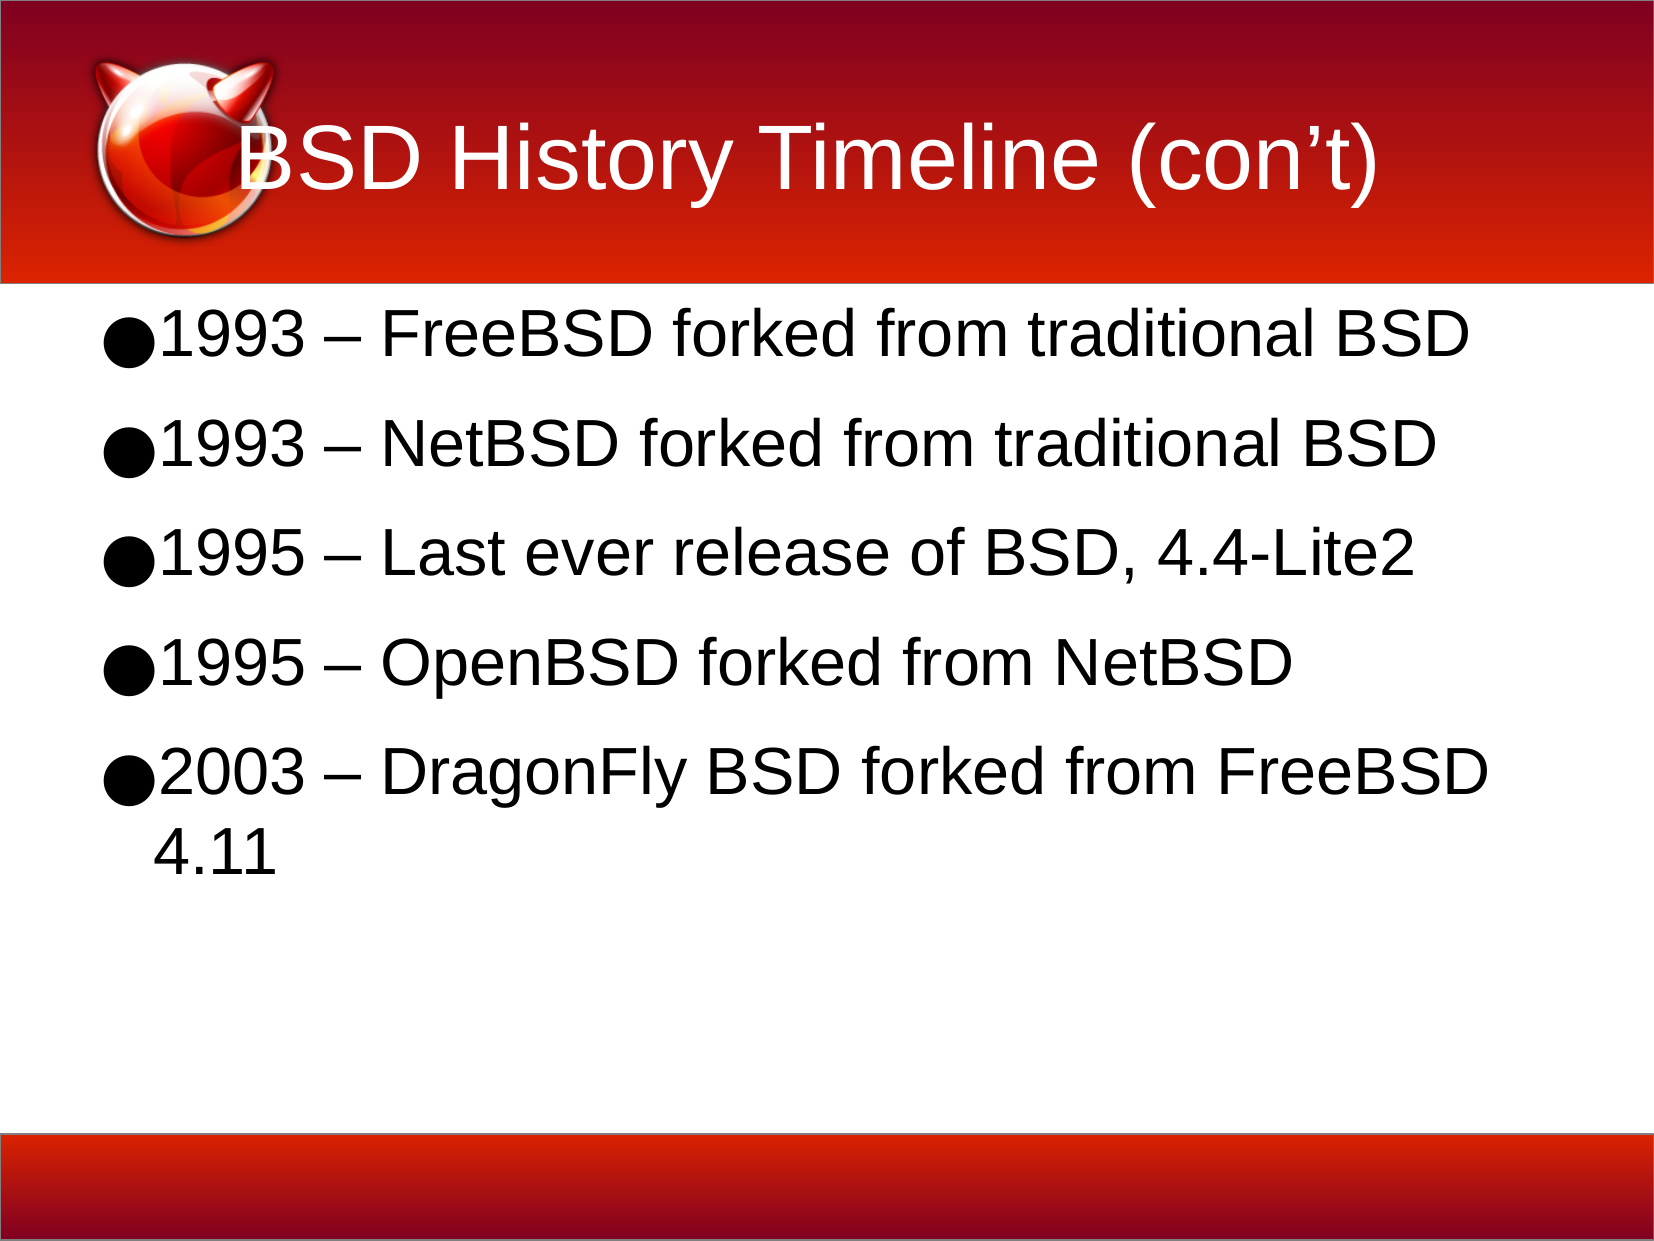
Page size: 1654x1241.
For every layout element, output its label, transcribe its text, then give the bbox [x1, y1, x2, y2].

text_box 1993 – FreeBSD forked from traditional BSD 1993 – NetBSD forked from traditional BSD 1995 – Last ever release of BSD, 4.4-Lite2 1995 – OpenBSD forked from NetBSD 2003 – DragonFly BSD forked from FreeBSD 4.11 [82, 290, 1538, 1010]
text_box BSD History Timeline (con’t) [82, 49, 1536, 257]
